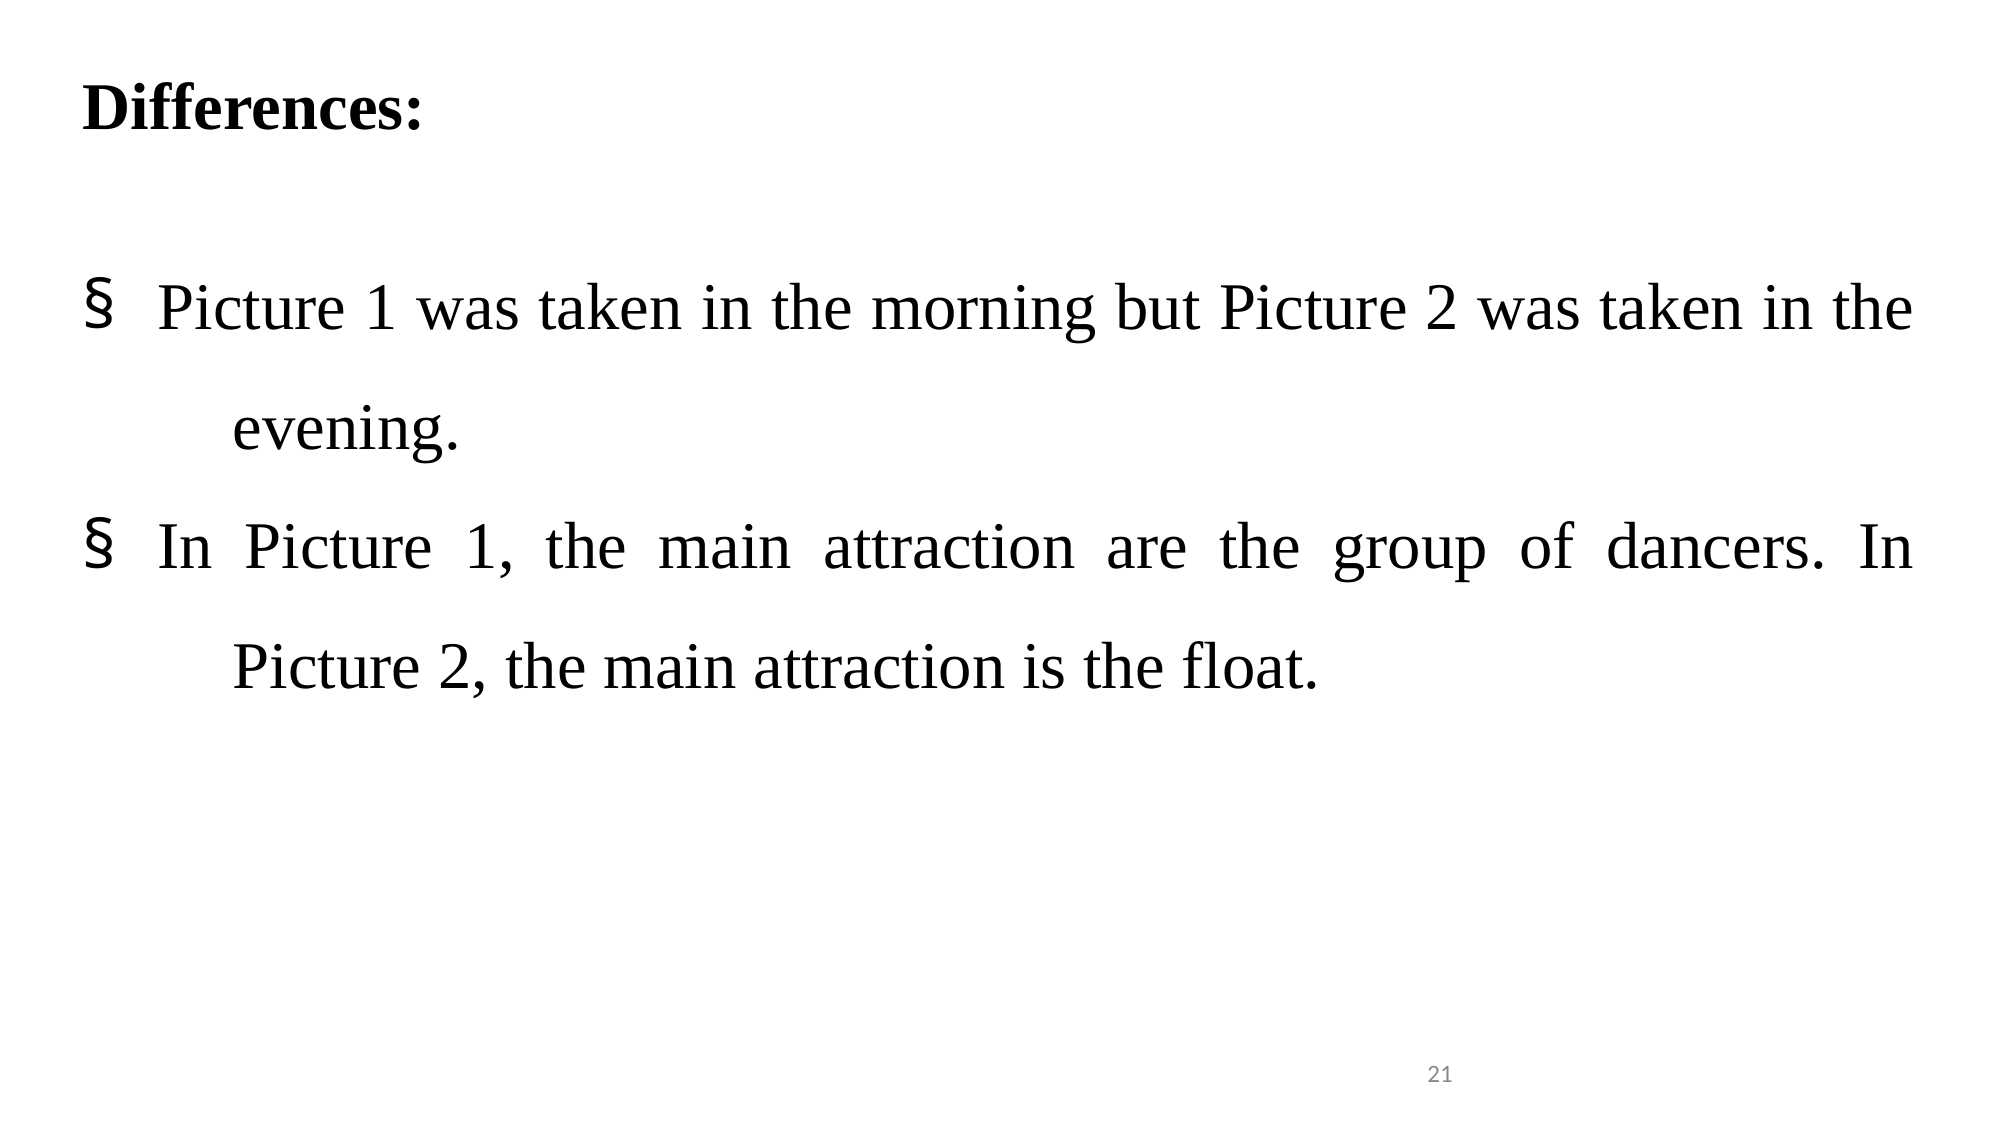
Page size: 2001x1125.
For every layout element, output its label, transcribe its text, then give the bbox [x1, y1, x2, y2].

text_box Differences: Picture 1 was taken in the morning but Picture 2 was taken in the evening. In Picture 1, the main attraction are the group of dancers. In Picture 2, the main attraction is the float. [67, 55, 1933, 974]
text_box [1412, 1042, 1863, 1103]
